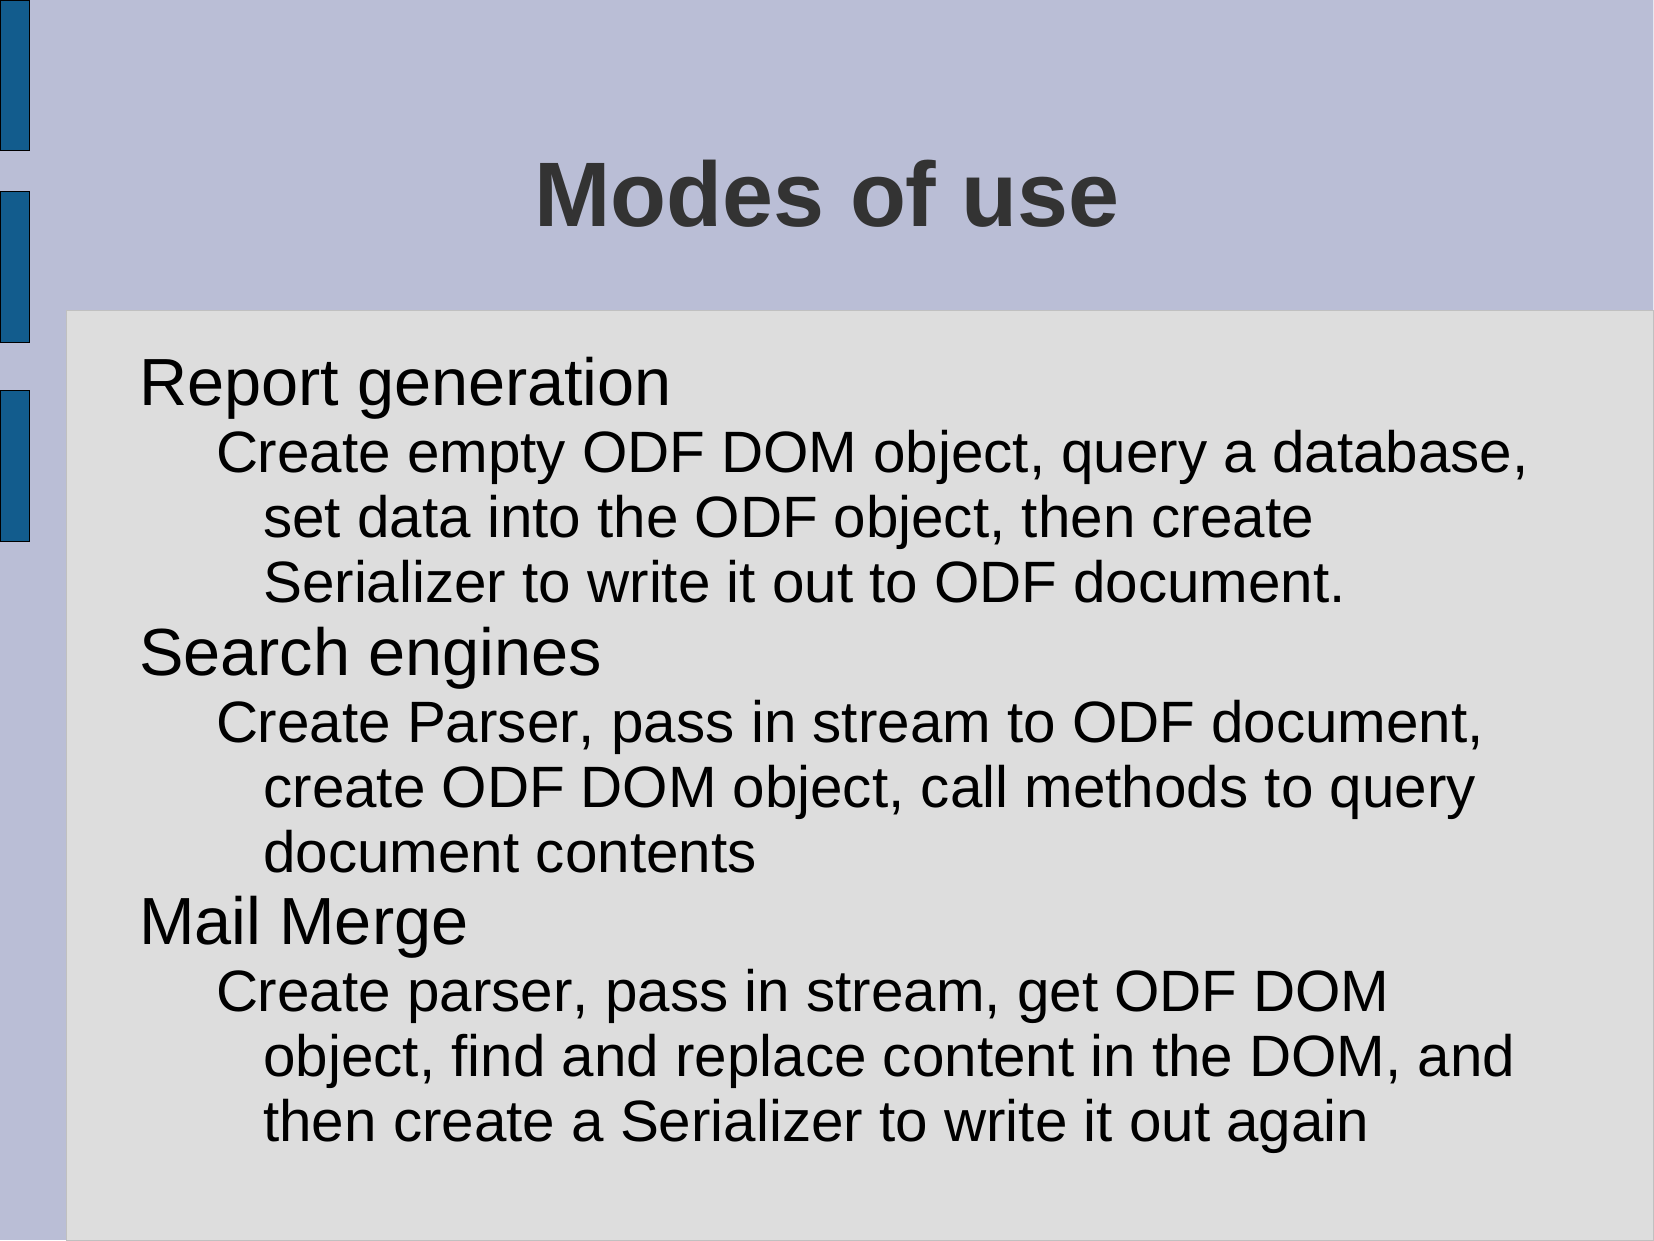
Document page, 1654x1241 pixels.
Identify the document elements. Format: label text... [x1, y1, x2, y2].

list Report generation Create empty ODF DOM object, query a database, set data into the ODF object, then create Serializer to write it out to ODF document. Search engines Create Parser, pass in stream to ODF document, create ODF DOM object, call methods to query document contents Mail Merge Create parser, pass in stream, get ODF DOM object, find and replace content in the DOM, and then create a Serializer to write it out again [121, 344, 1534, 1153]
title Modes of use [121, 91, 1534, 299]
